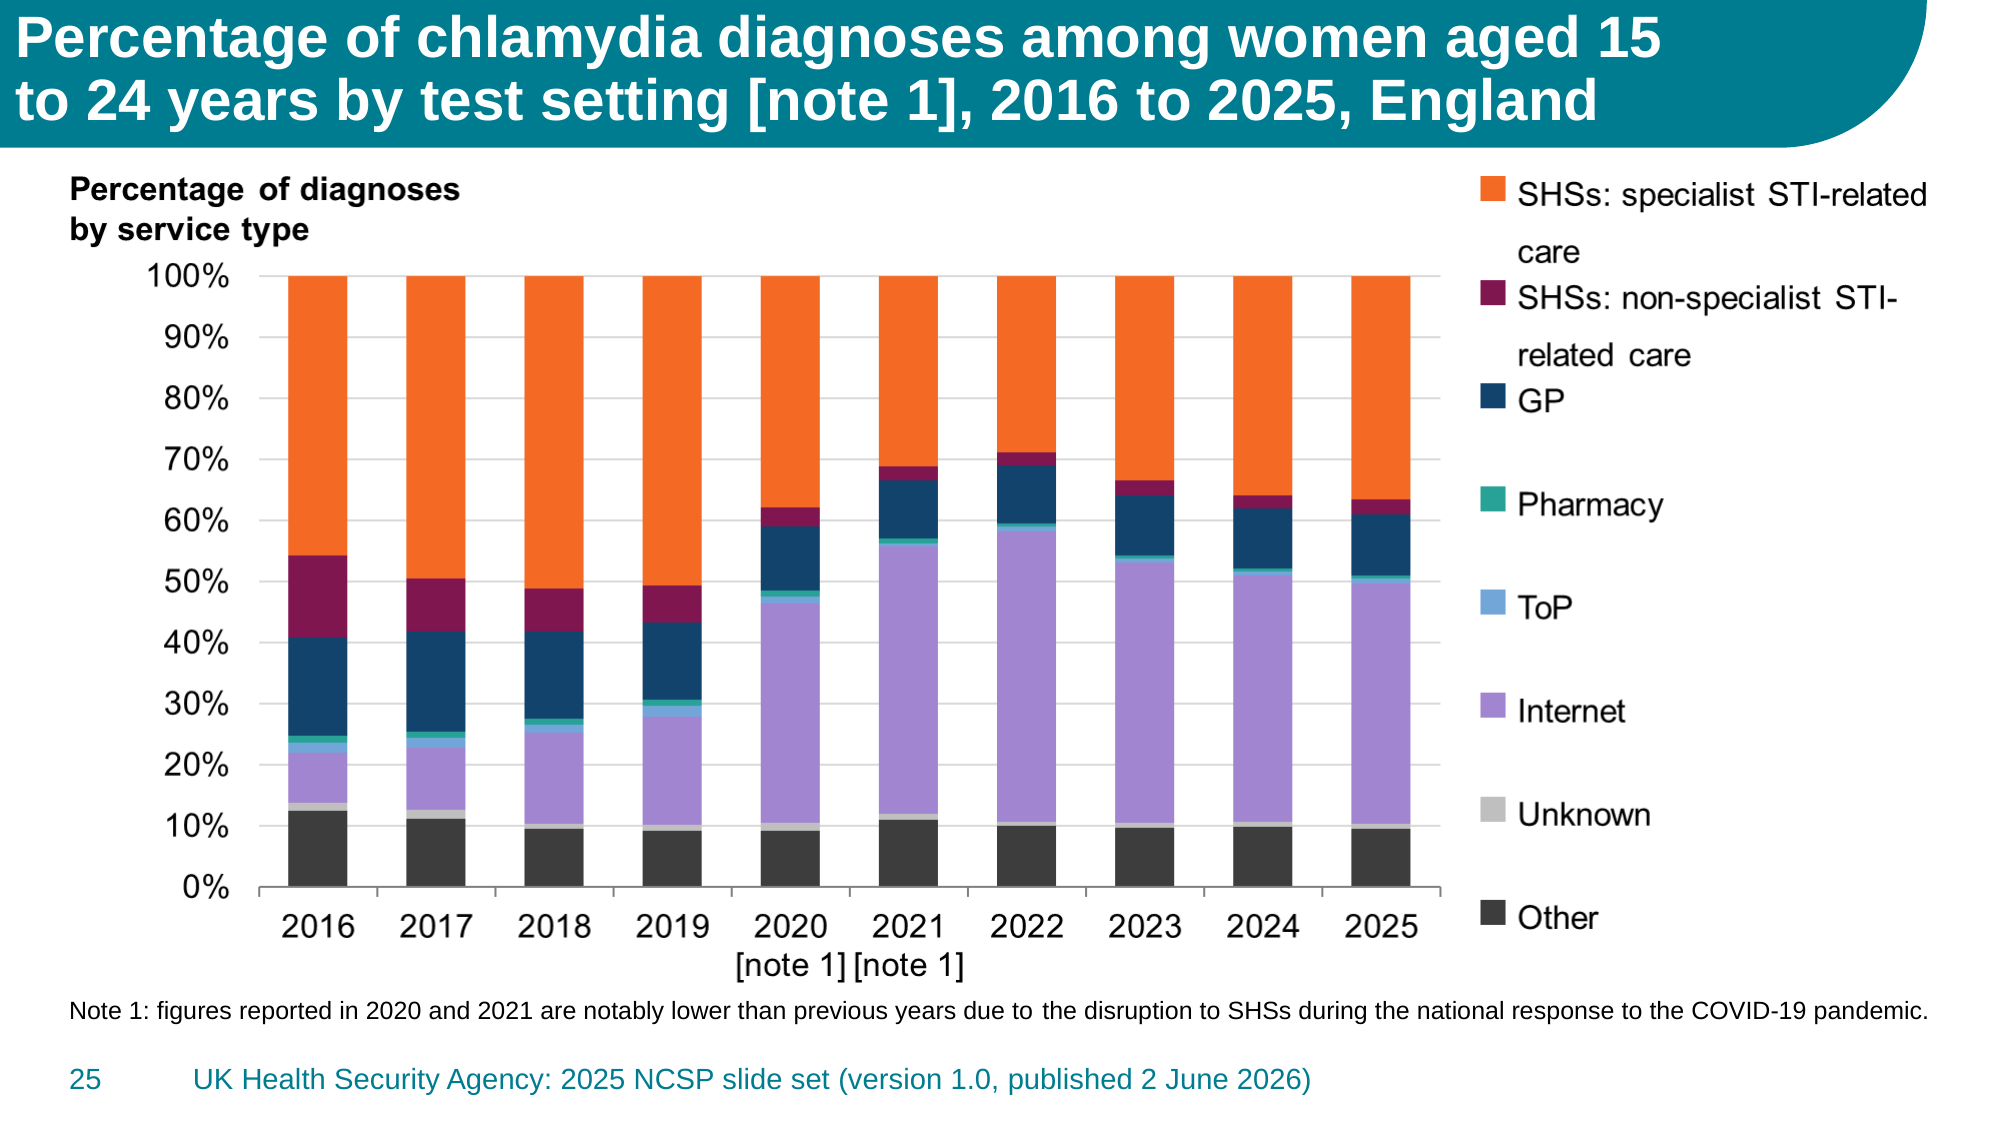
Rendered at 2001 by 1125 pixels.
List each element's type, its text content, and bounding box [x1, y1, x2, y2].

text_box Note 1: figures reported in 2020 and 2021 are notably lower than previous years due to the disruption to SHSs during the national response to the COVID-19 pandemic. [54, 986, 1956, 1033]
text_box [54, 1053, 152, 1112]
picture [54, 160, 1946, 986]
title Percentage of chlamydia diagnoses among women aged 15 to 24 years by test setting [note 1], 2016 to 2025, England [0, 0, 1726, 105]
